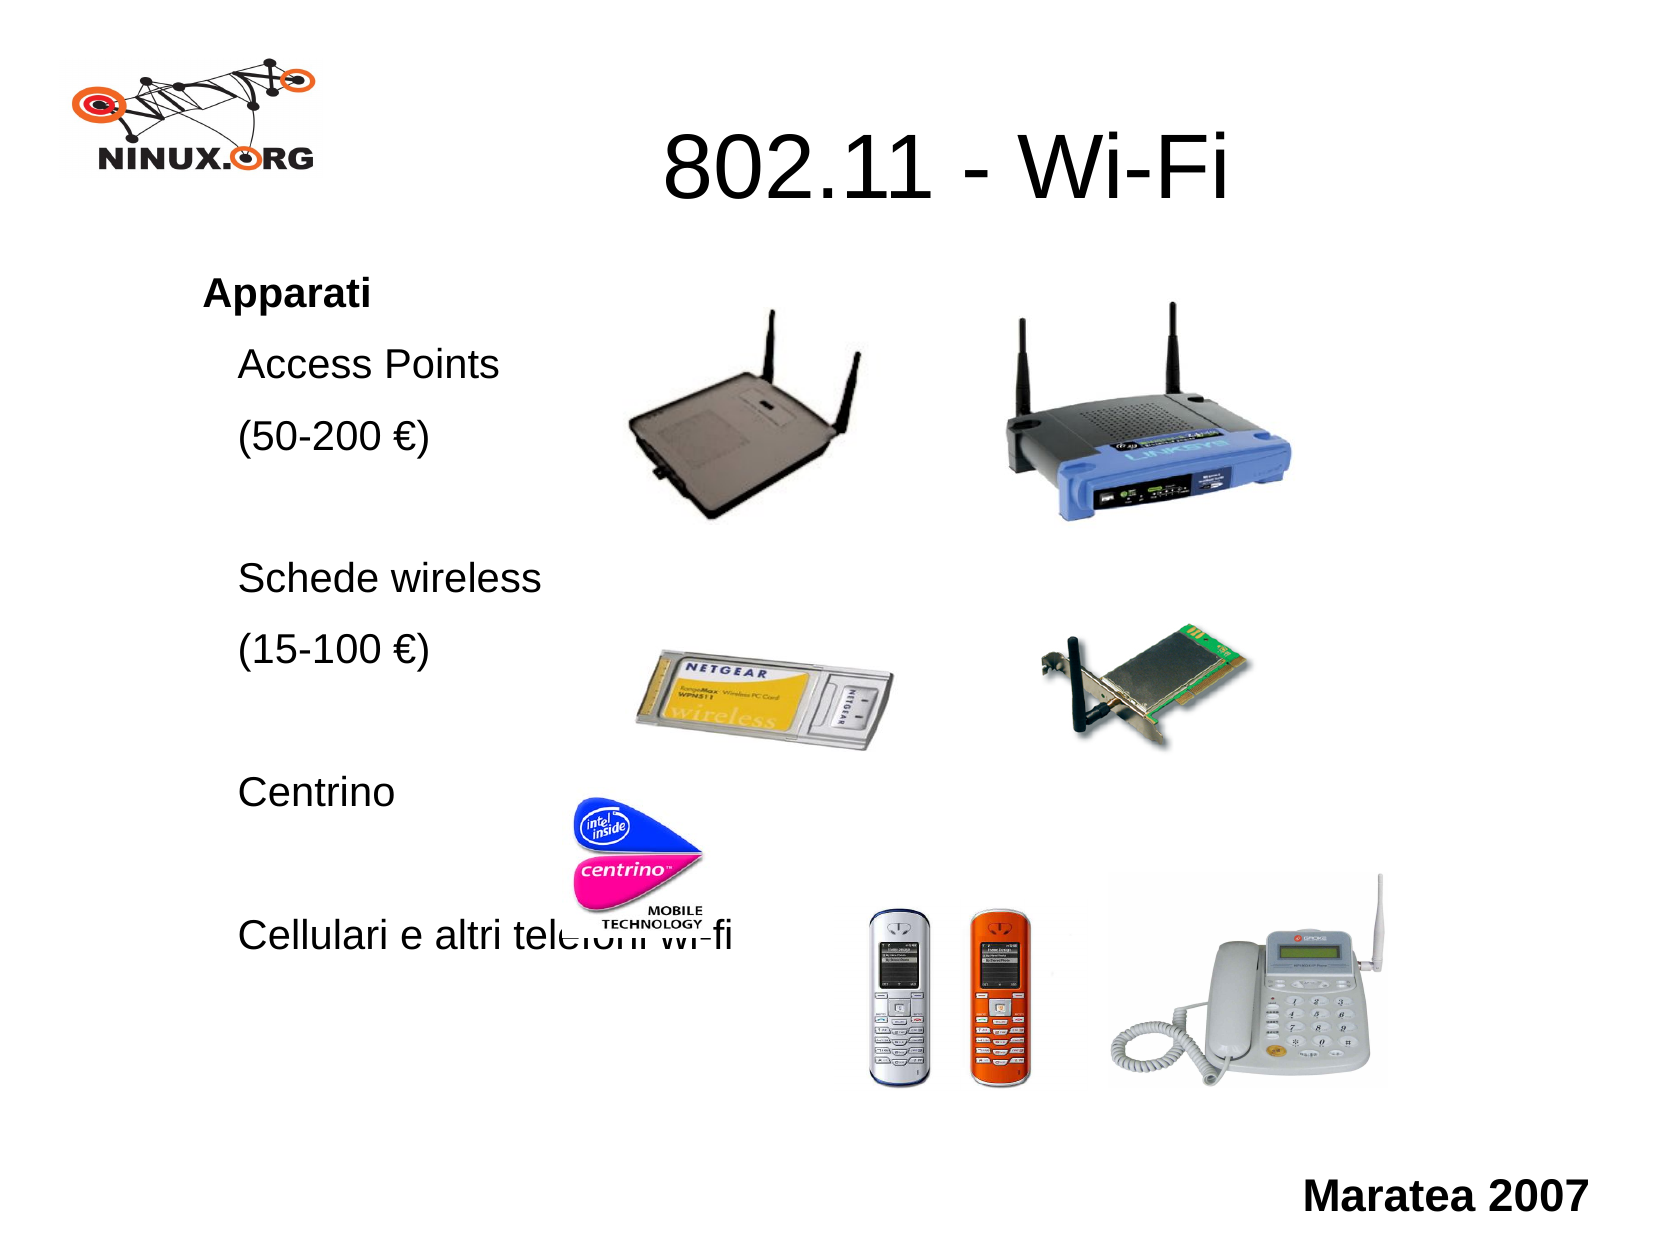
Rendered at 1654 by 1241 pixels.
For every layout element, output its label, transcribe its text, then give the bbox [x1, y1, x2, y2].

picture [59, 58, 323, 178]
text_box Maratea 2007 [1275, 1162, 1651, 1237]
text_box Apparati Access Points (50-200 €) Schede wireless (15-100 €) Centrino Cellulari e altri telefoni wi-fi [187, 262, 1313, 1176]
picture [1012, 599, 1276, 778]
picture [968, 268, 1313, 563]
picture [834, 899, 1088, 1091]
picture [600, 307, 892, 526]
picture [1108, 872, 1388, 1088]
title 802.11 - Wi-Fi [356, 70, 1538, 263]
picture [562, 608, 901, 938]
